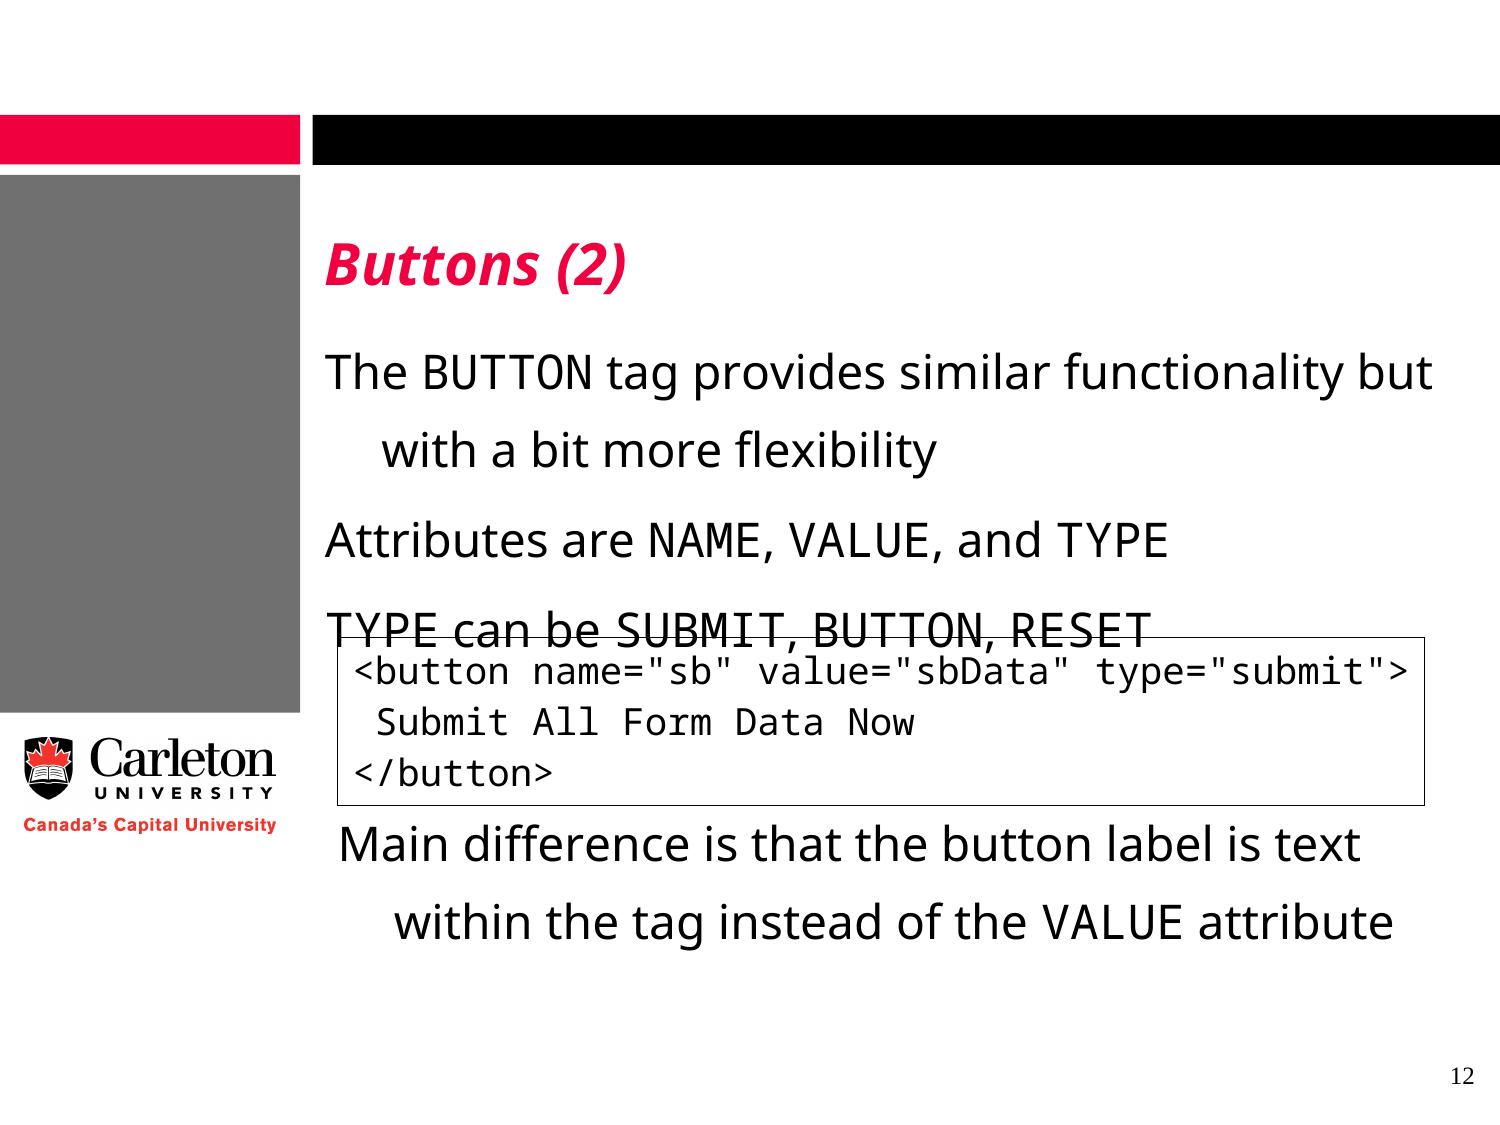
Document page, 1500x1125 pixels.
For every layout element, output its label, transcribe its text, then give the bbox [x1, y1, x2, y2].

list The BUTTON tag provides similar functionality but with a bit more flexibility Attributes are NAME, VALUE, and TYPE TYPE can be SUBMIT, BUTTON, RESET [324, 324, 1450, 616]
text_box <button name="sb" value="sbData" type="submit"> Submit All Form Data Now </button> [337, 637, 1425, 789]
picture [24, 737, 276, 834]
list Main difference is that the button label is text within the tag instead of the VALUE attribute [337, 796, 1463, 1035]
title Buttons (2) [324, 194, 1450, 324]
